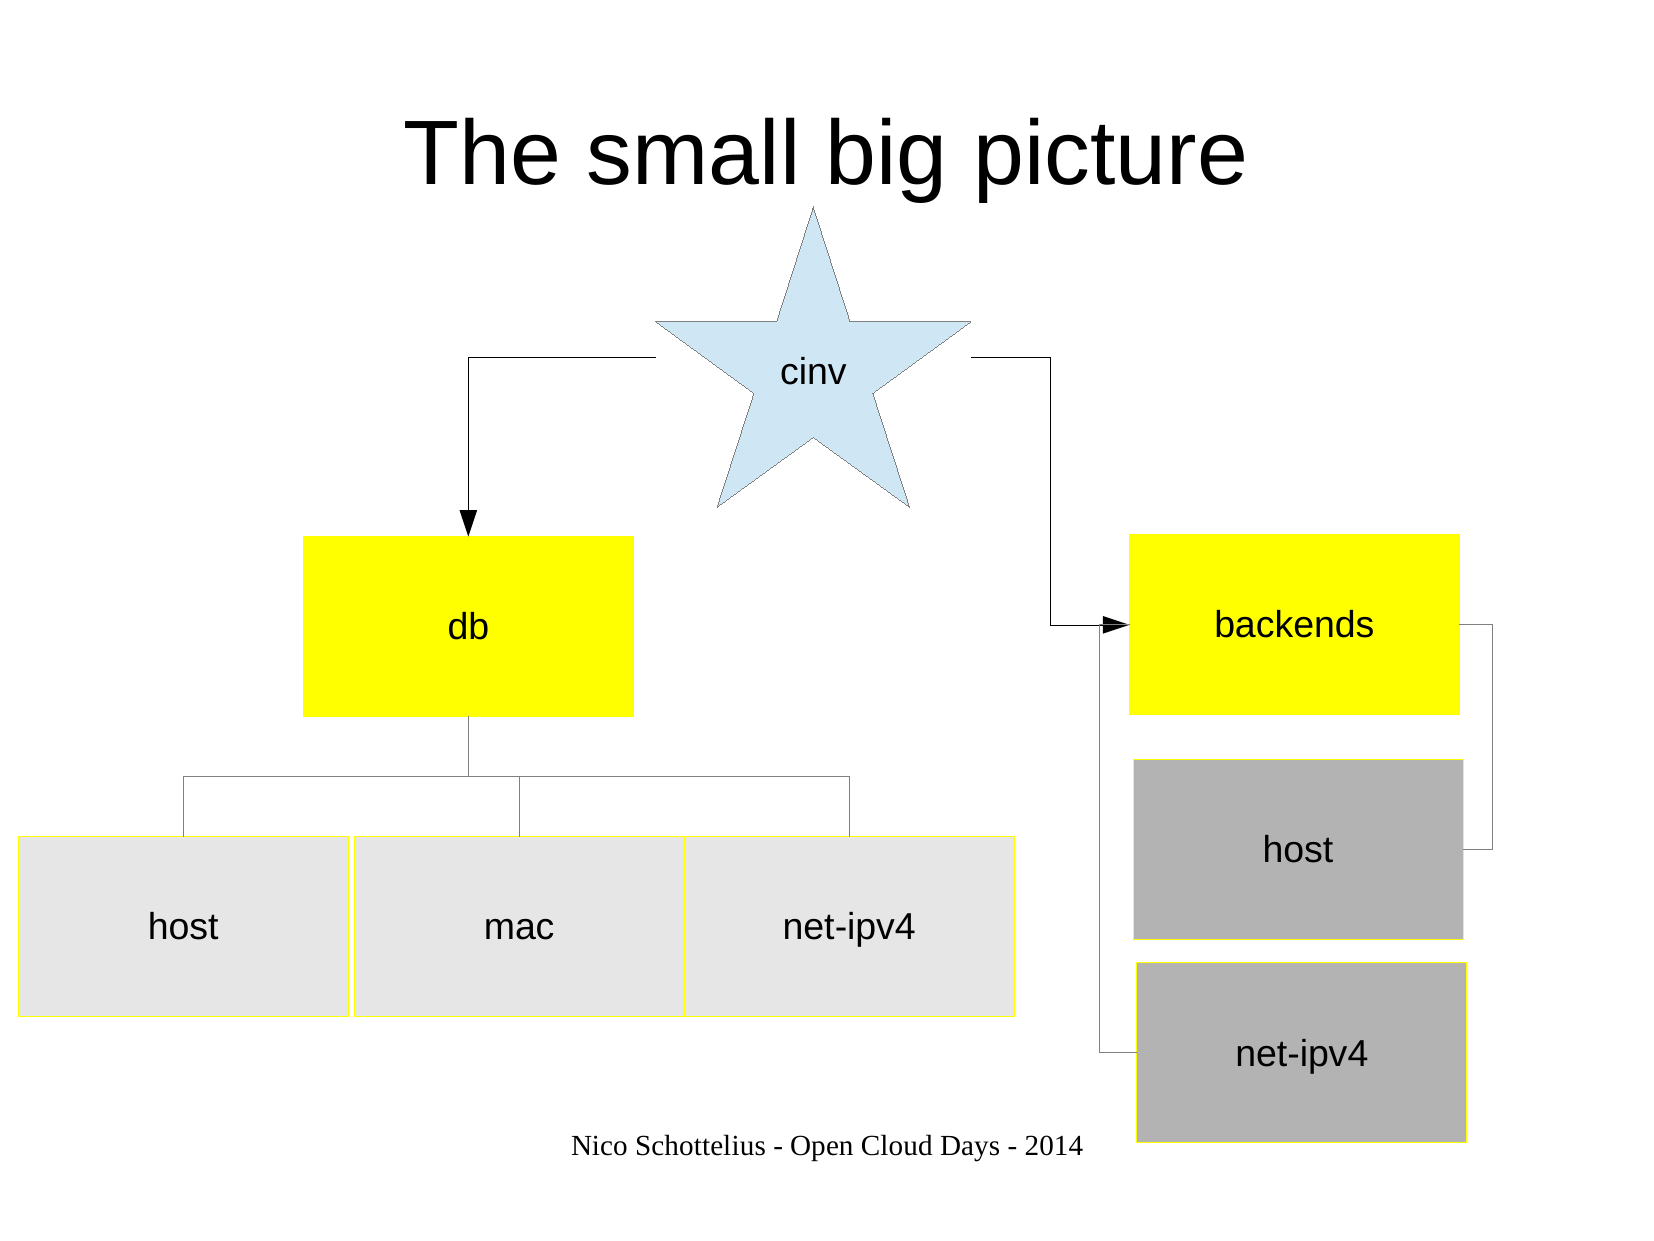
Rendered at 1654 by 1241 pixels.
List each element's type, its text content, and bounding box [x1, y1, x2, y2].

text_box net-ipv4 [1136, 962, 1467, 1143]
text_box net-ipv4 [684, 836, 1015, 1017]
text_box db [303, 536, 634, 717]
text_box mac [354, 836, 684, 1017]
text_box host [1133, 759, 1464, 940]
text_box host [18, 836, 349, 1017]
title The small big picture [82, 49, 1571, 257]
text_box backends [1129, 534, 1460, 715]
text_box cinv [655, 206, 971, 508]
